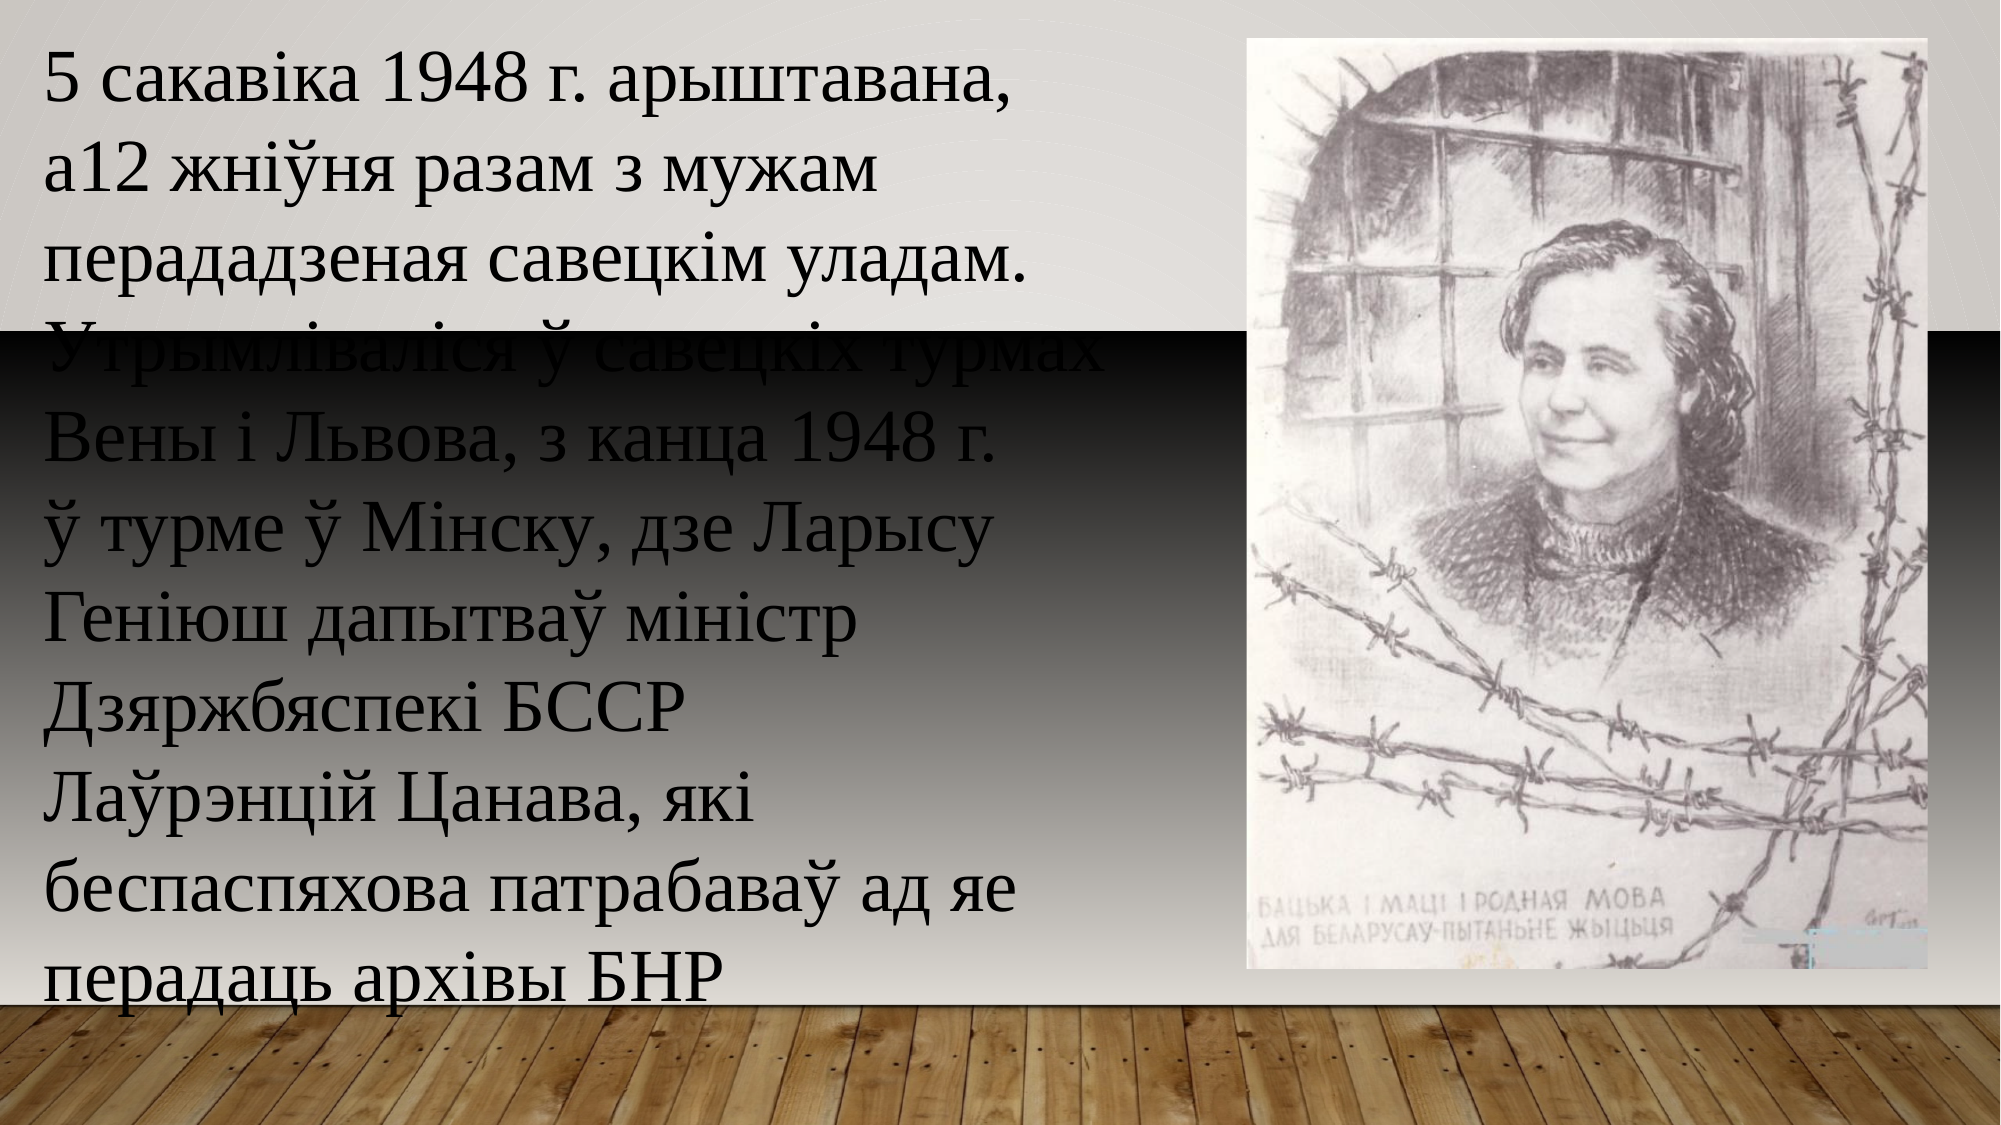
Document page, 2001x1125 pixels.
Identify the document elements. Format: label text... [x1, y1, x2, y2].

text_box 5 сакавіка 1948 г. арыштавана, а12 жніўня разам з мужам перададзеная савецкім уладам. Утрымліваліся ў савецкіх турмах Вены і Львова, з канца 1948 г. ў турме ў Мінску, дзе Ларысу Геніюш дапытваў міністр Дзяржбяспекі БССР Лаўрэнцій Цанава, які беспаспяхова патрабаваў ад яе перадаць архівы БНР [29, 19, 1141, 1024]
picture [1246, 38, 1928, 969]
